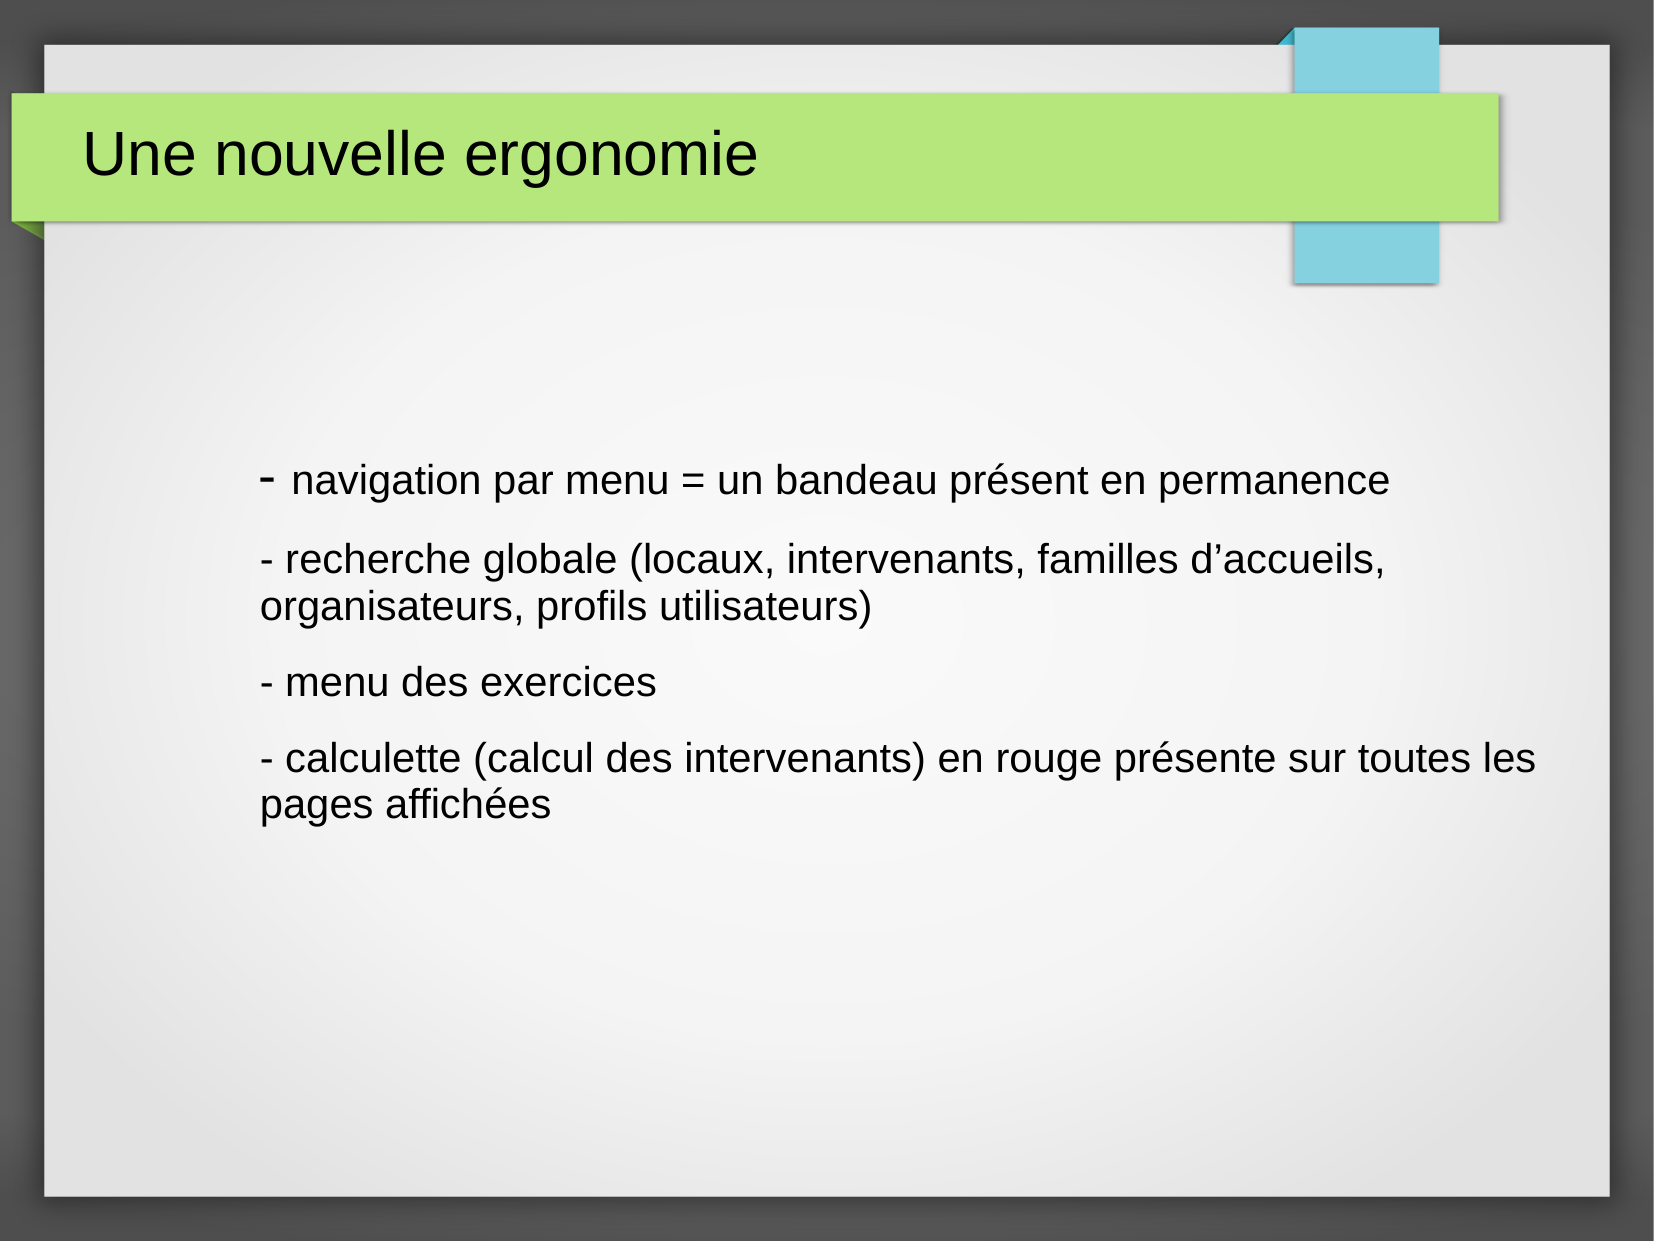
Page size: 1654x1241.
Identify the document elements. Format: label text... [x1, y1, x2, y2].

list - navigation par menu = un bandeau présent en permanence - recherche globale (locaux, intervenants, familles d’accueils, organisateurs, profils utilisateurs) - menu des exercices - calculette (calcul des intervenants) en rouge présente sur toutes les pages affichées [82, 295, 1571, 1015]
title Une nouvelle ergonomie [82, 94, 1264, 213]
picture [0, 0, 1654, 1241]
